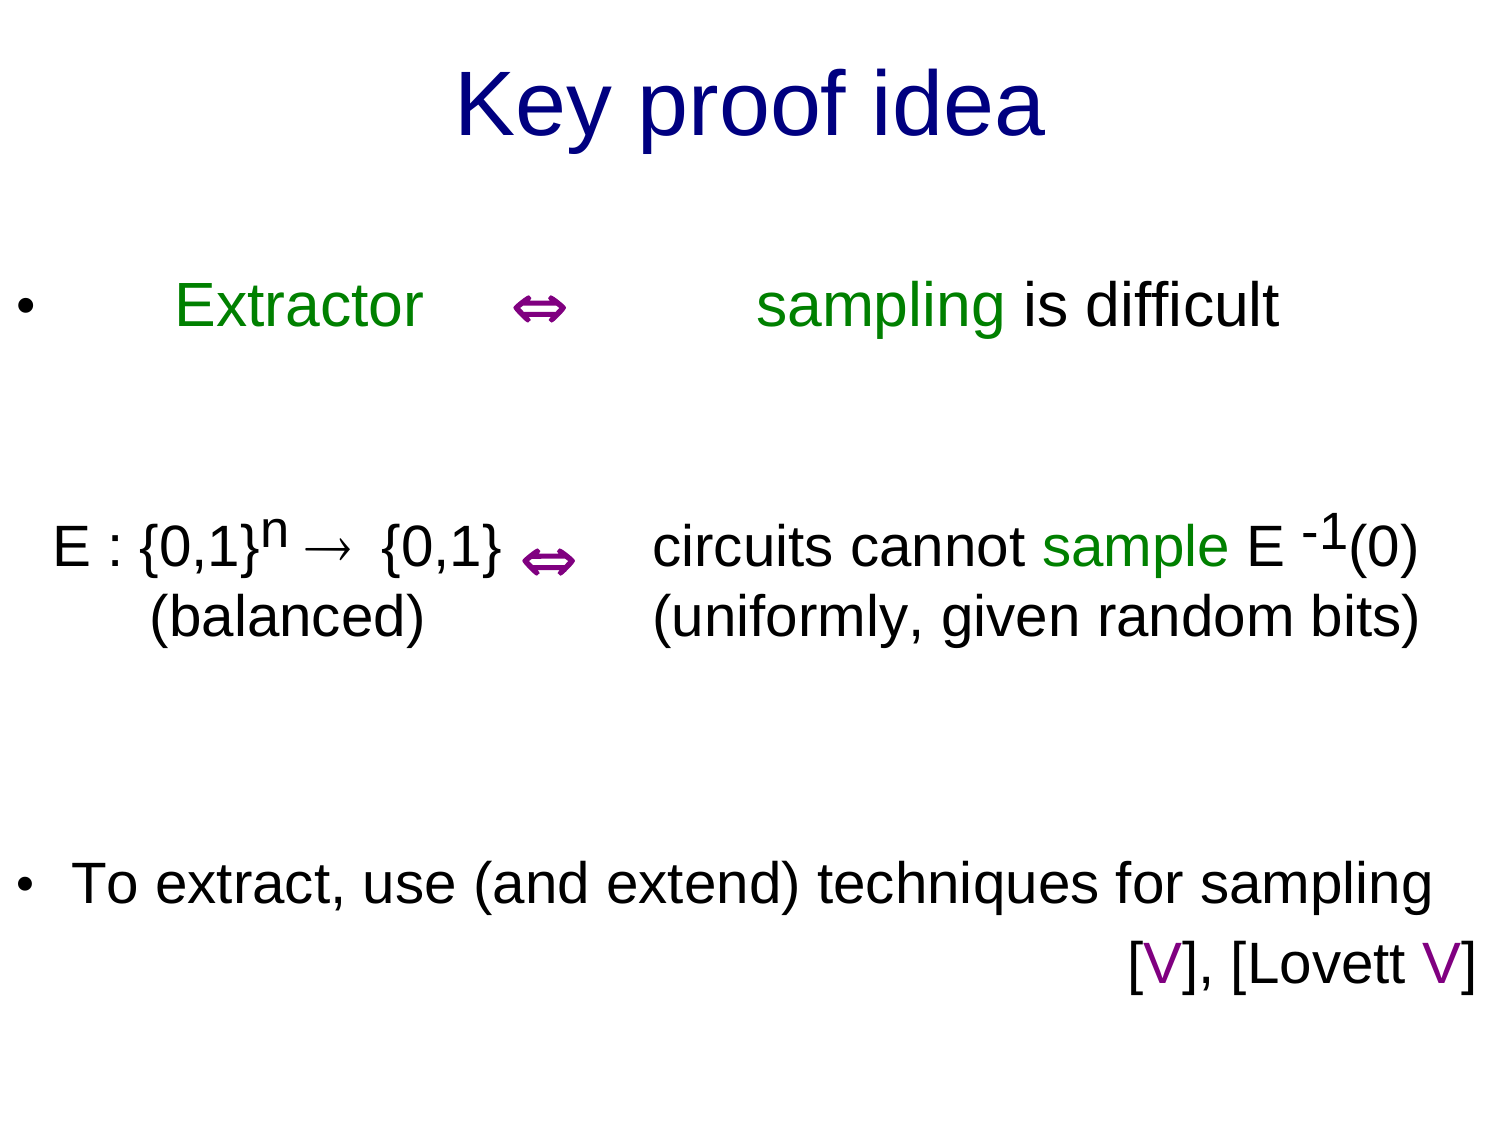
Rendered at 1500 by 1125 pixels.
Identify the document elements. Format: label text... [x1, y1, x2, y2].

text_box circuits cannot sample E -1(0) (uniformly, given random bits) [637, 489, 1463, 656]
text_box E : {0,1}n  {0,1} (balanced) [37, 487, 526, 656]
title Key proof idea [0, 0, 1500, 207]
list Extractor  sampling is difficult  To extract, use (and extend) techniques for sampling [V], [Lovett V] [0, 262, 1500, 1125]
